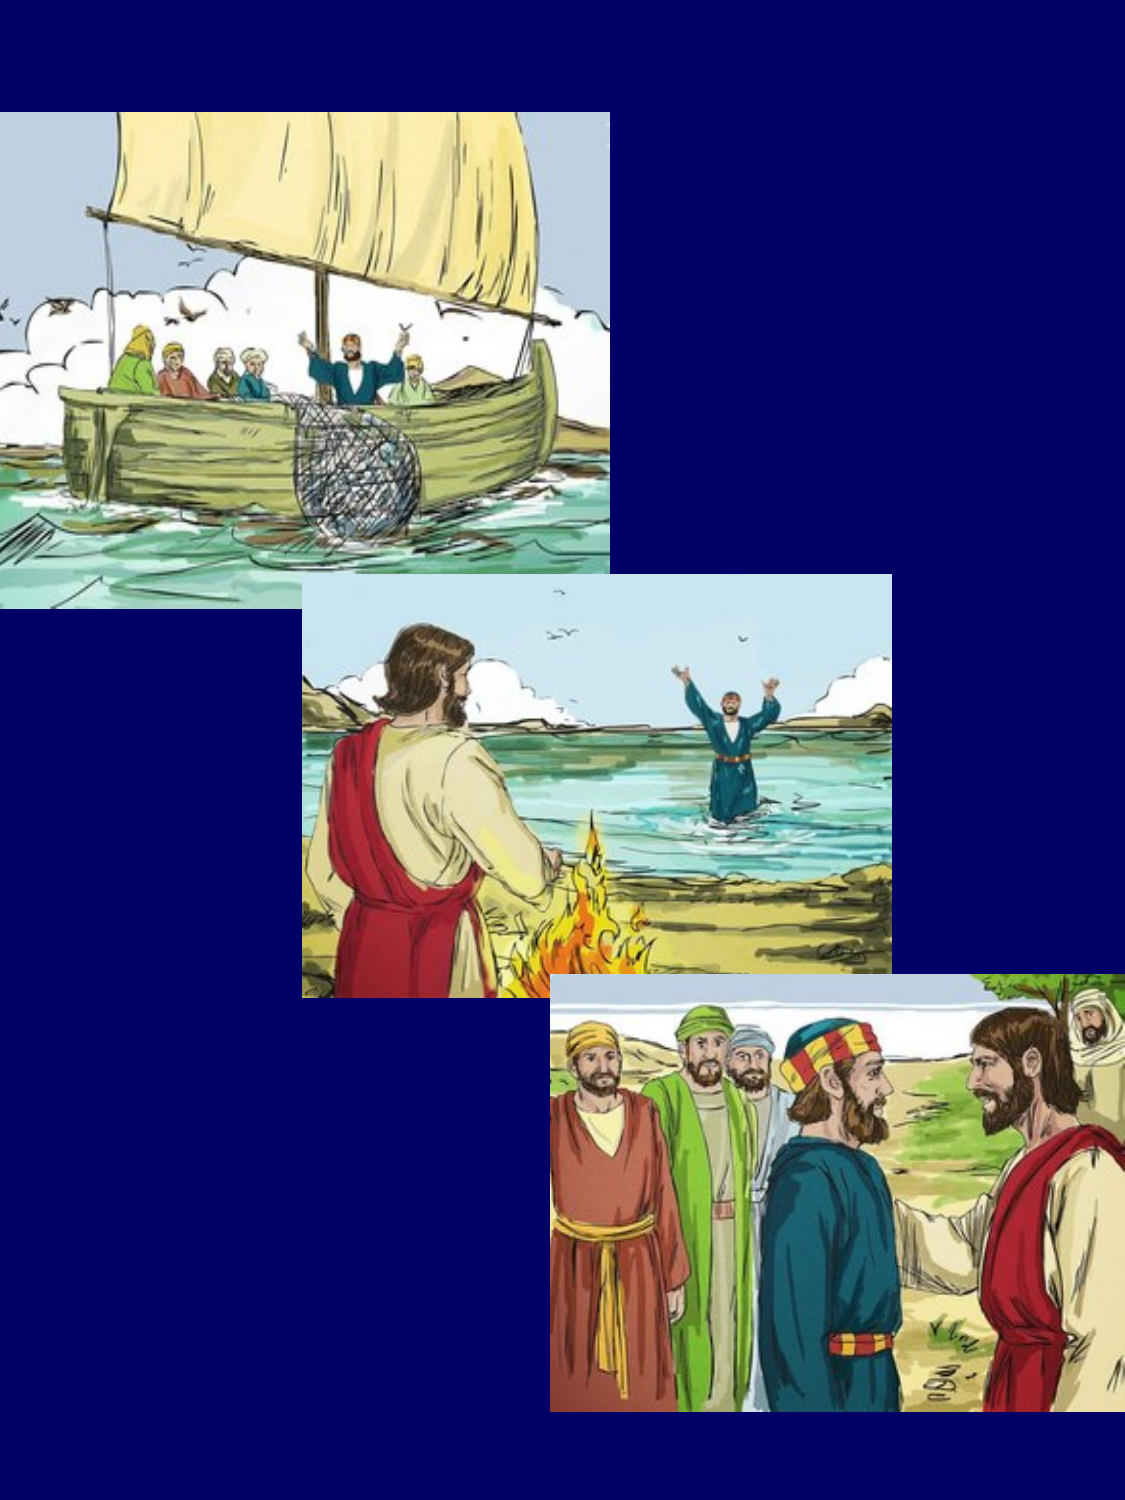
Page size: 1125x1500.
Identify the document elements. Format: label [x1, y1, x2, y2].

picture [0, 112, 1125, 1412]
